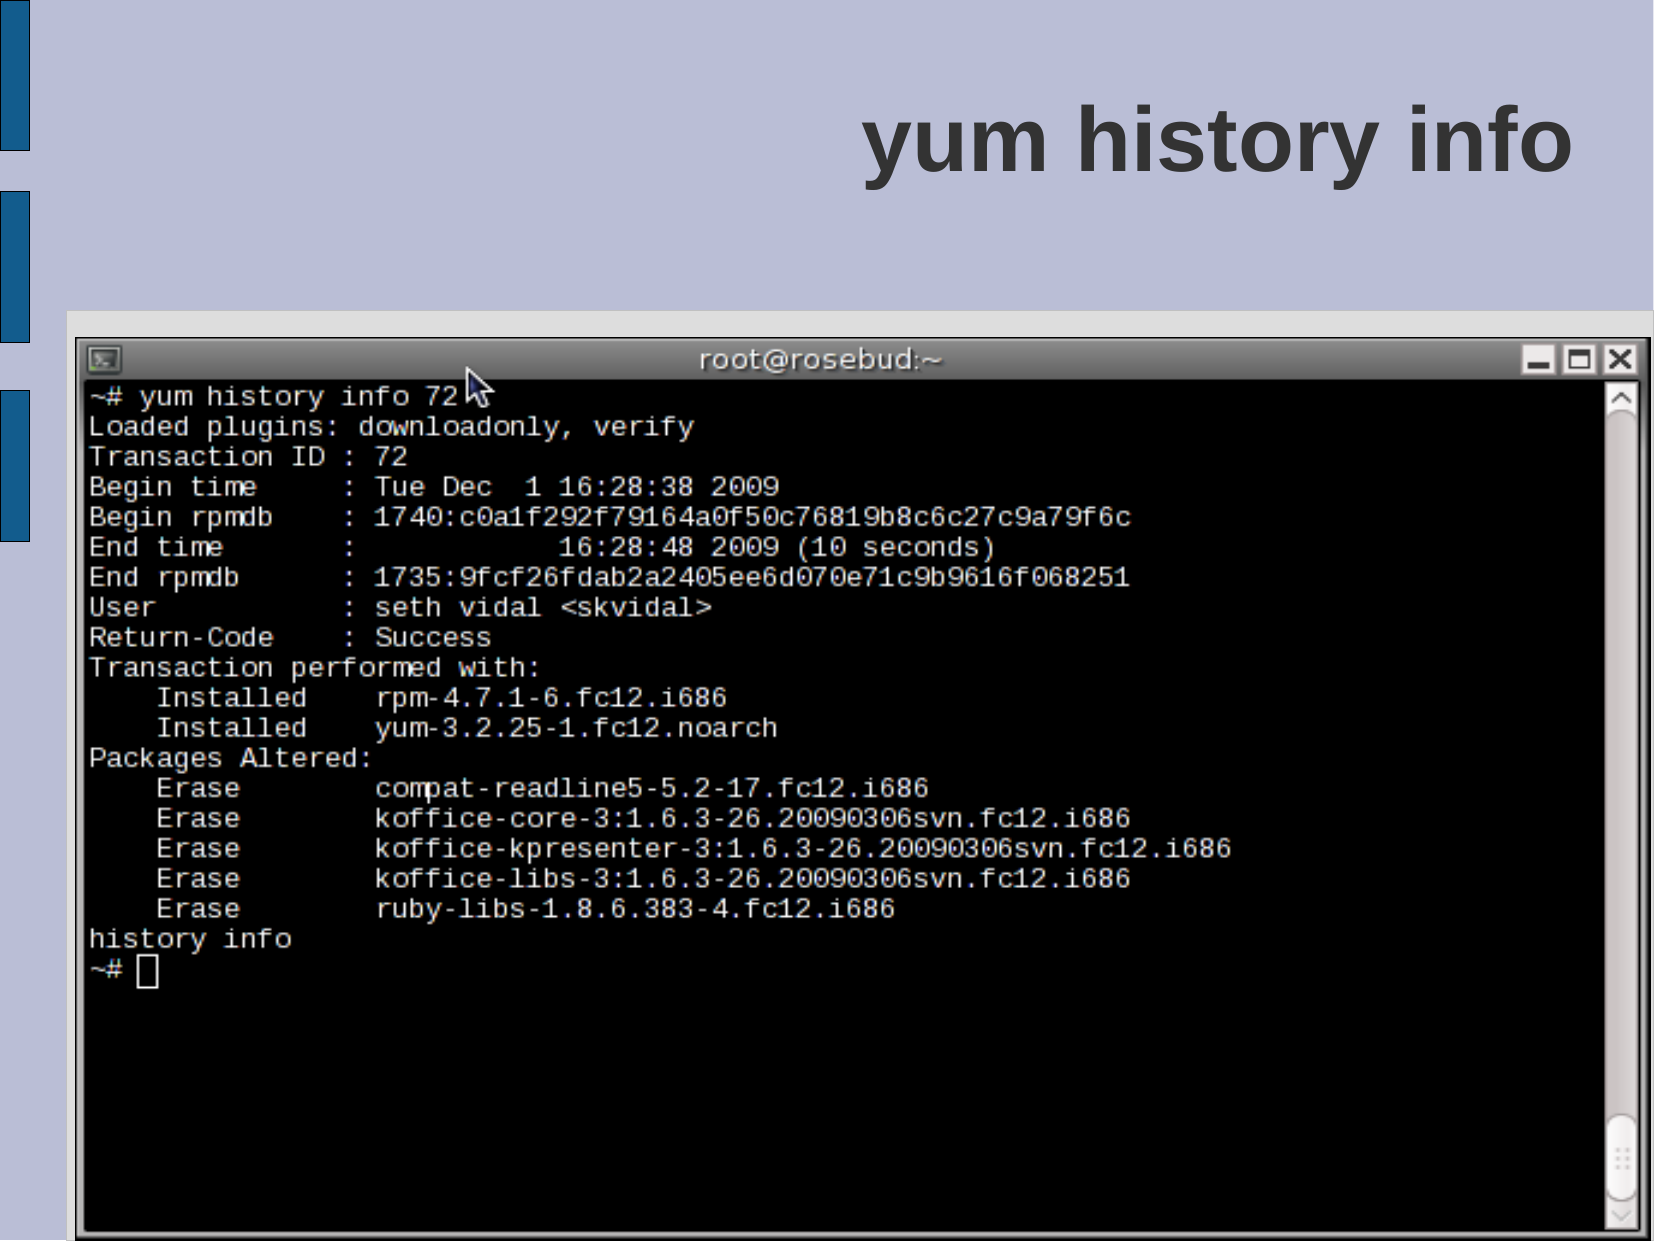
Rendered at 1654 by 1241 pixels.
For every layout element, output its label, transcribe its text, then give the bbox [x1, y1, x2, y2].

picture [75, 337, 1651, 1241]
title yum history info [121, 88, 1576, 191]
